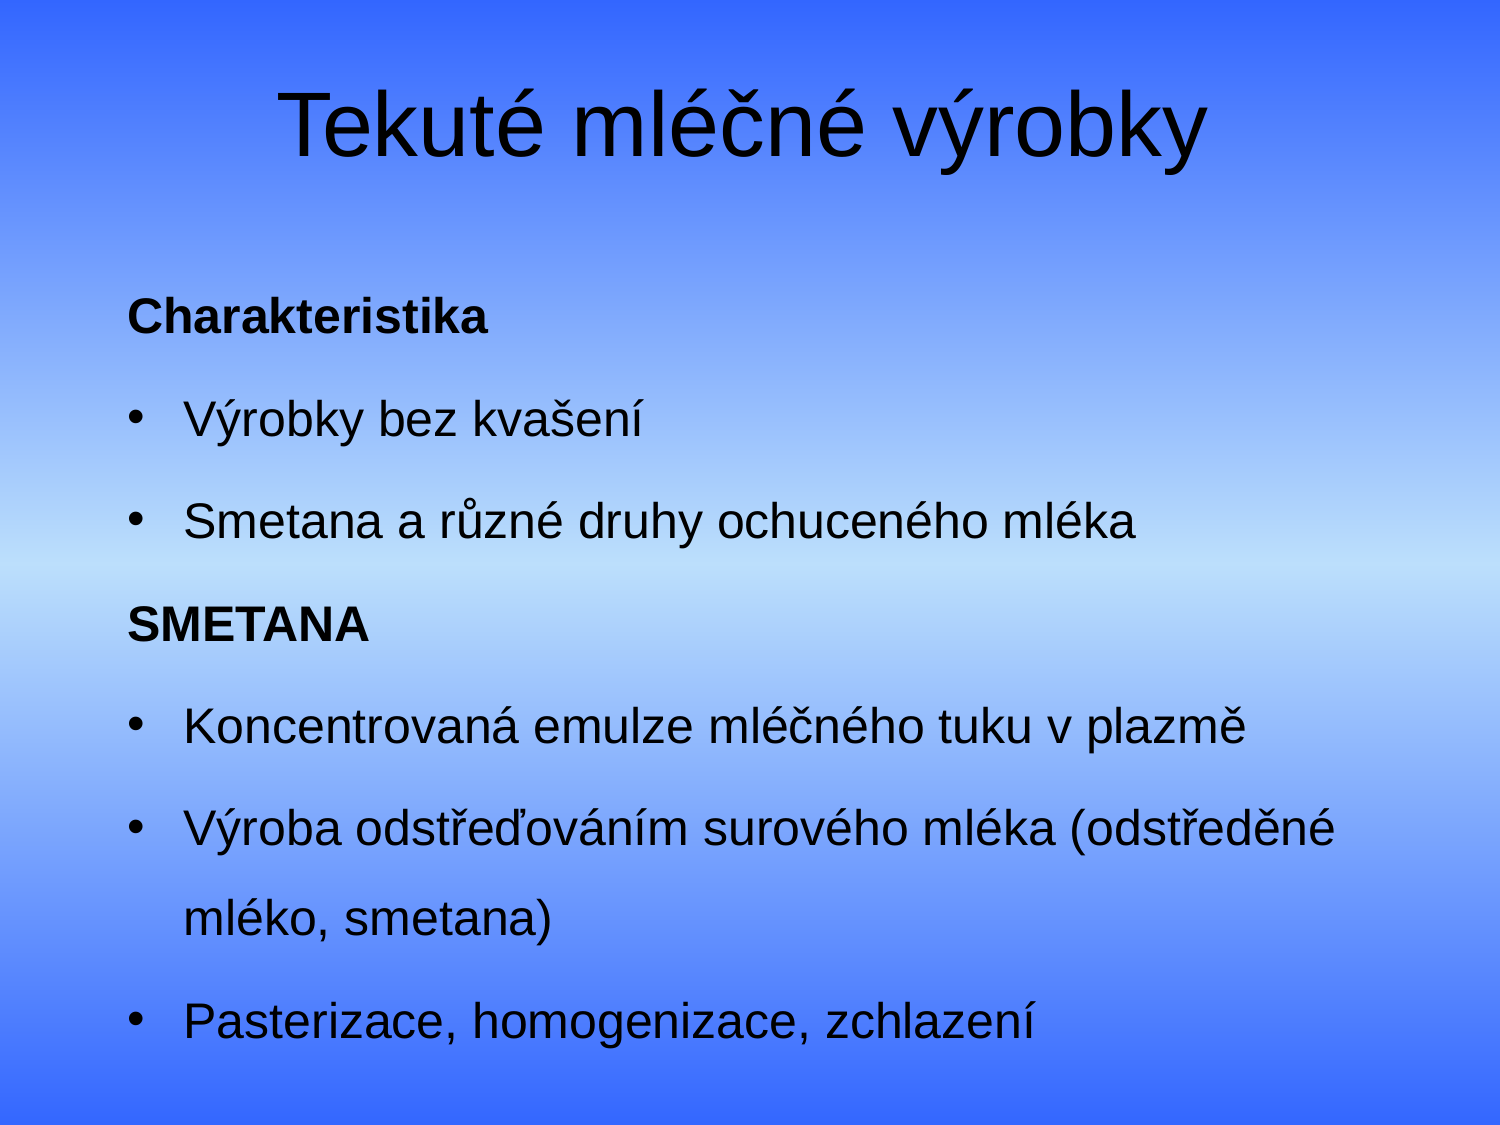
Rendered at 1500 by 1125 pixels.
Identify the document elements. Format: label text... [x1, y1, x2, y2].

list Charakteristika Výrobky bez kvašení Smetana a různé druhy ochuceného mléka SMETANA Koncentrovaná emulze mléčného tuku v plazmě Výroba odstřeďováním surového mléka (odstředěné mléko, smetana) Pasterizace, homogenizace, zchlazení [112, 246, 1465, 1125]
title Tekuté mléčné výrobky [105, 46, 1381, 194]
